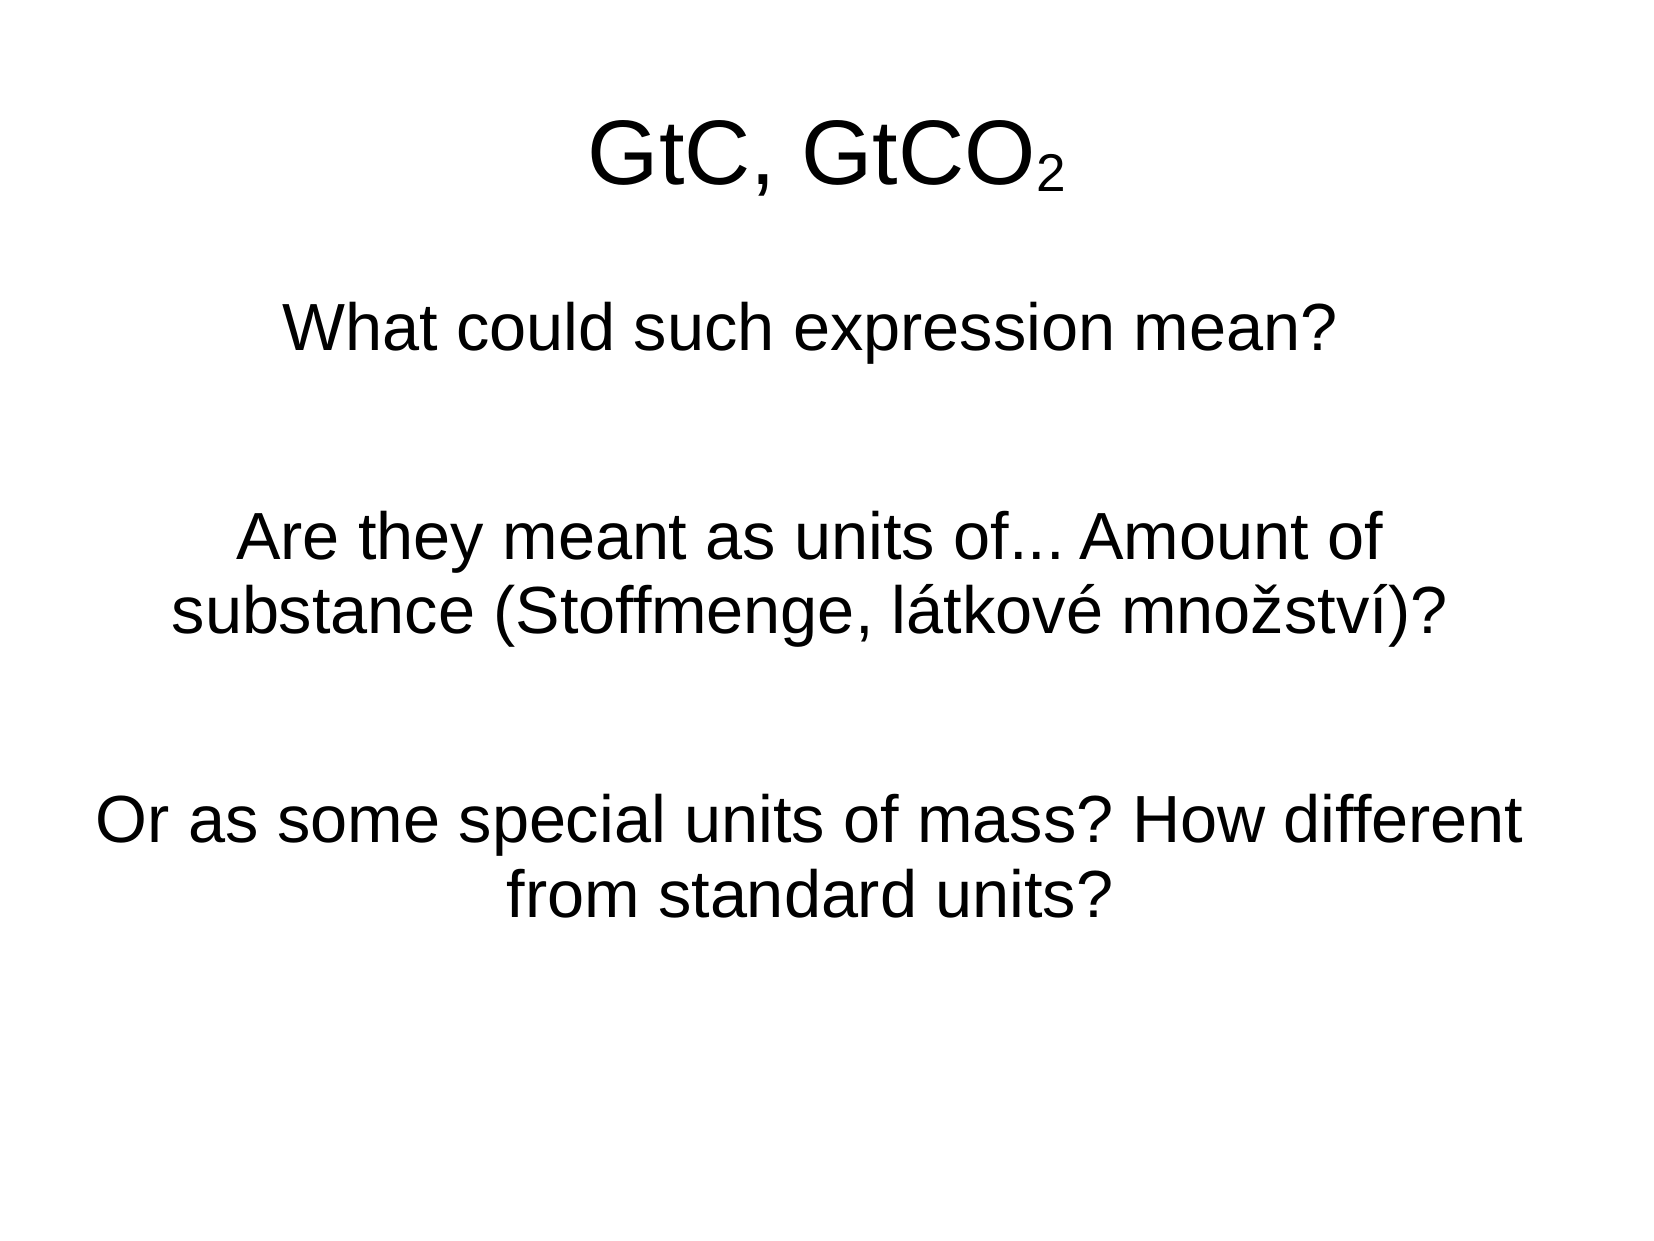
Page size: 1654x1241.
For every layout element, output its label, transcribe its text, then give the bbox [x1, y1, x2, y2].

list What could such expression mean? Are they meant as units of... Amount of substance (Stoffmenge, látkové množství)? Or as some special units of mass? How different from standard units? [82, 290, 1538, 1010]
title GtC, GtCO2 [82, 49, 1571, 257]
